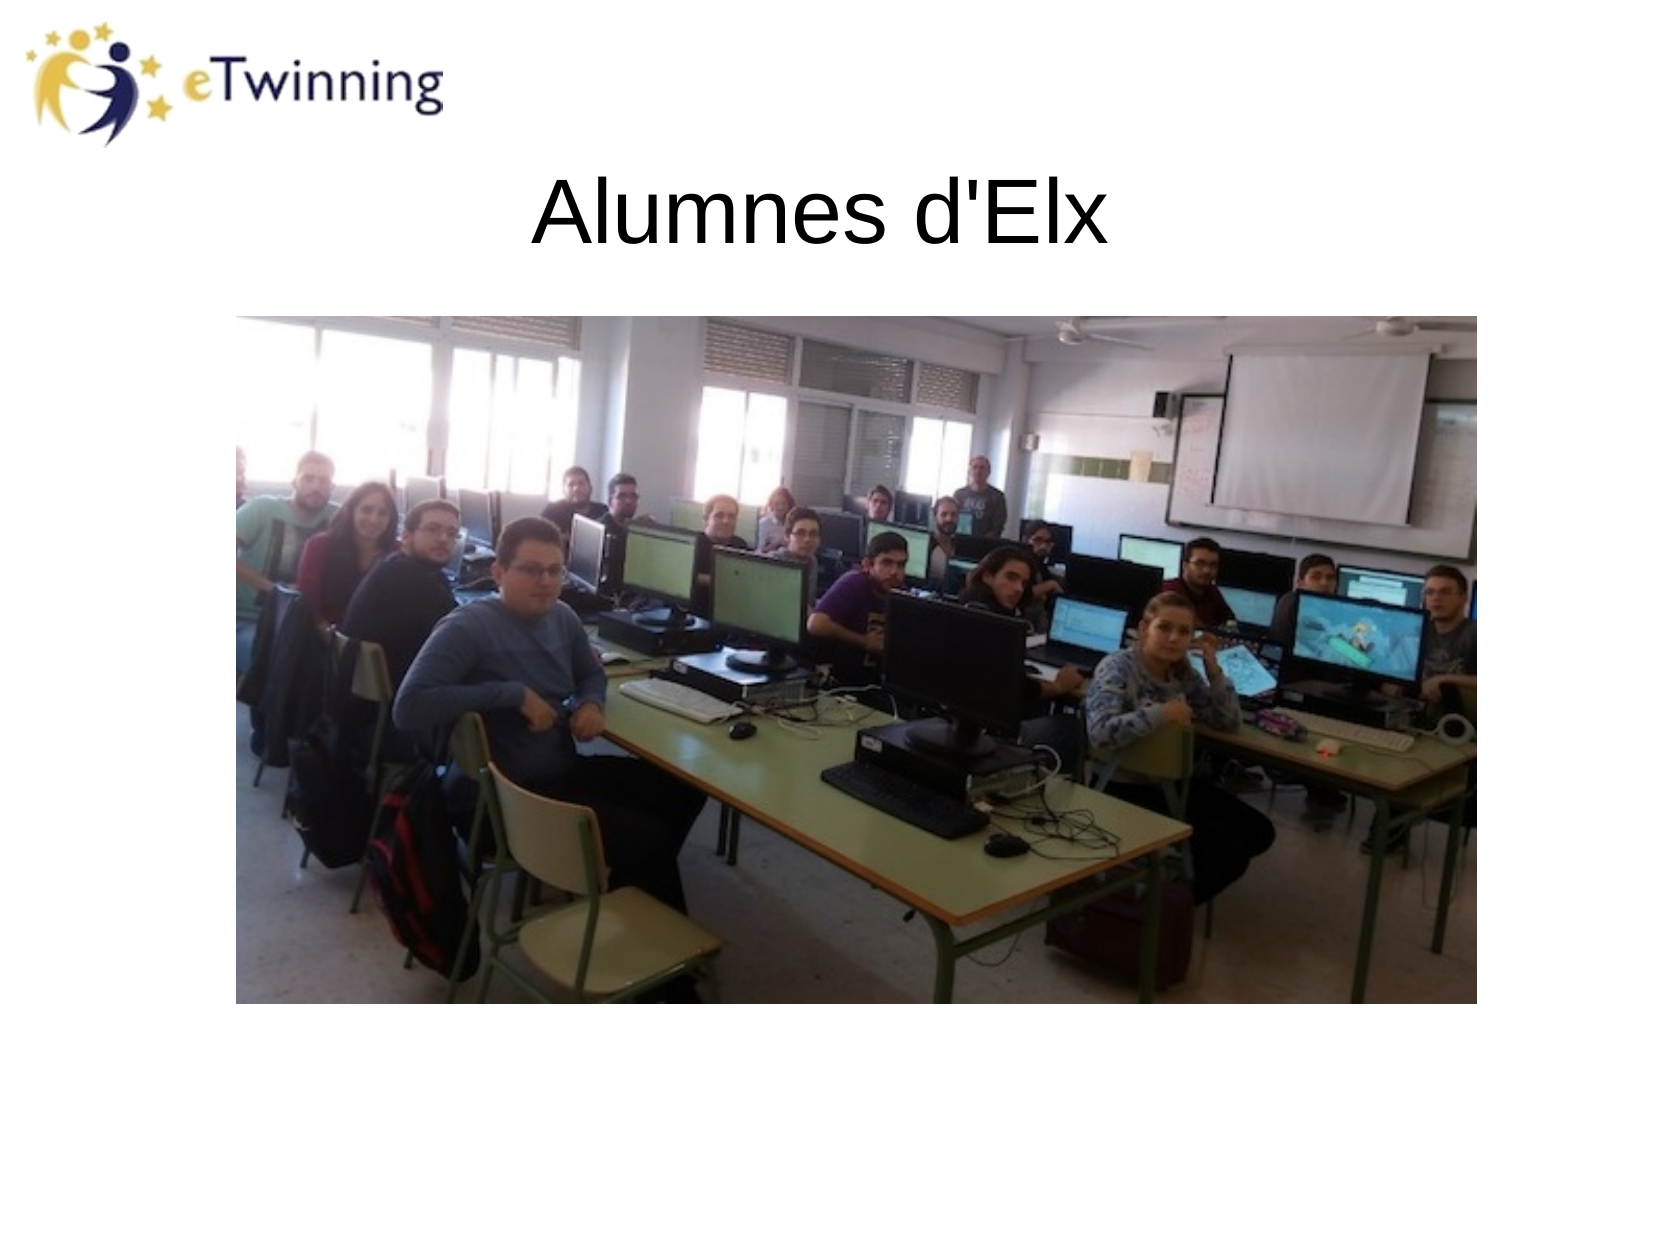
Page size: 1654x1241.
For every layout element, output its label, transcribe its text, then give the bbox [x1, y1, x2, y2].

picture [236, 316, 1477, 1004]
picture [26, 20, 443, 148]
title Alumnes d'Elx [76, 127, 1565, 296]
